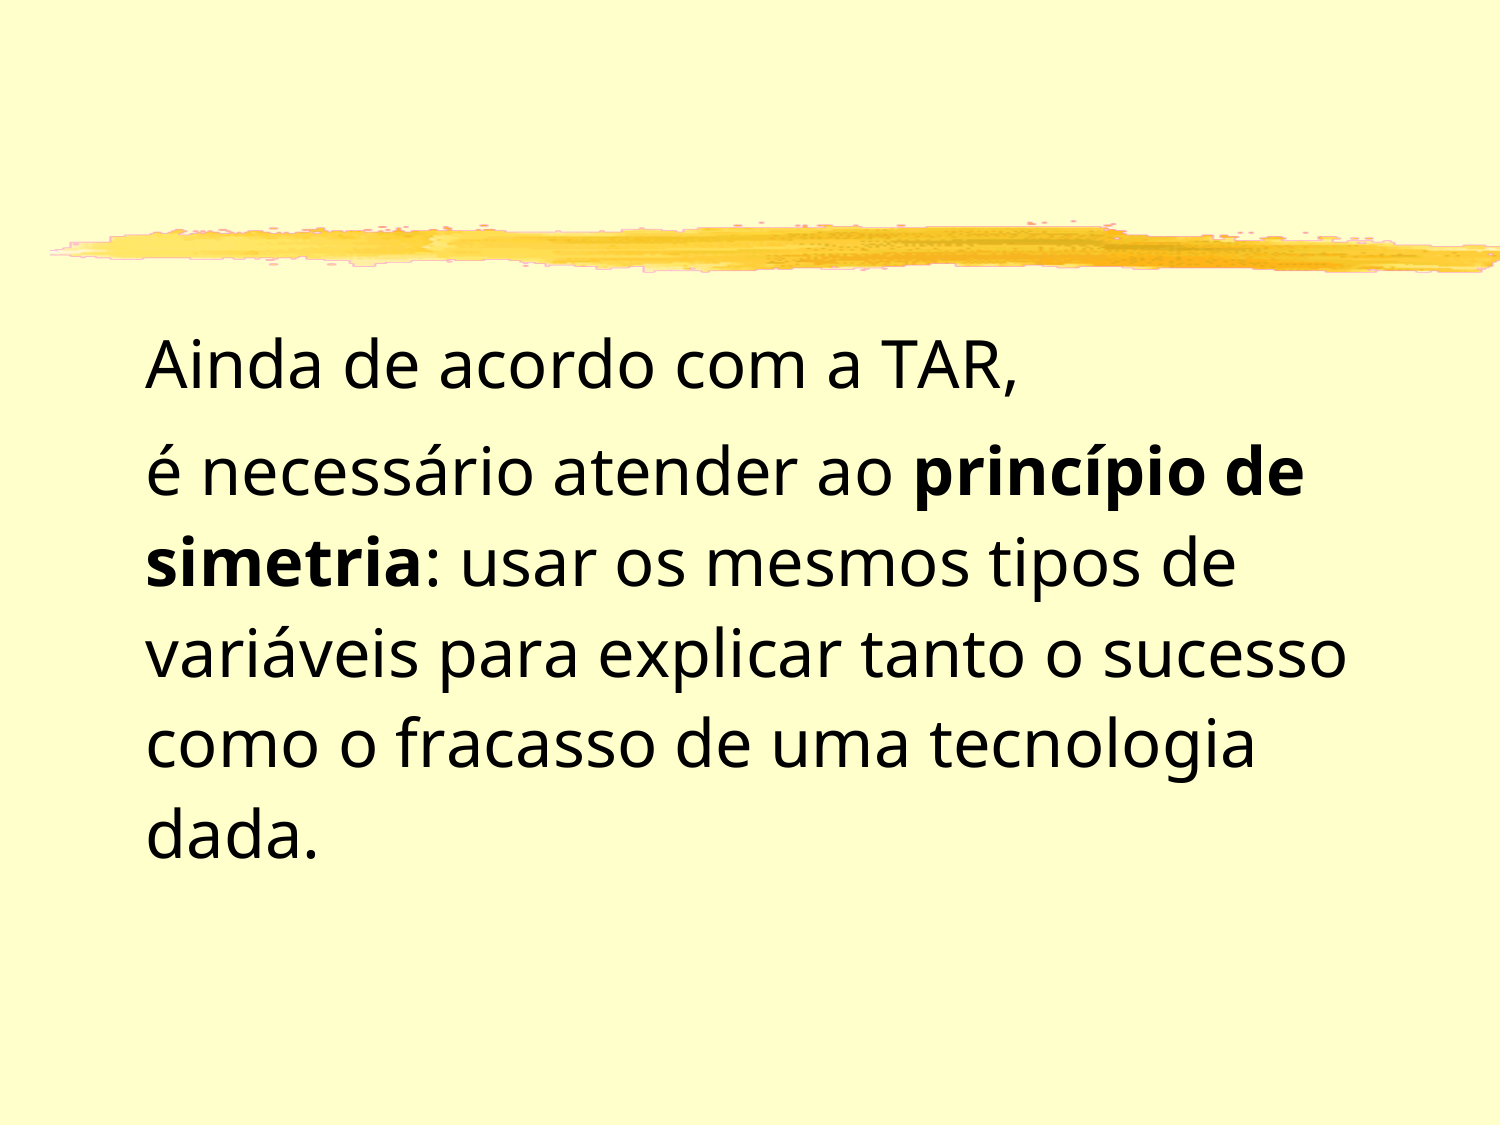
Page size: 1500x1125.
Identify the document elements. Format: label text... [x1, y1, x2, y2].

picture [50, 215, 1500, 284]
list Ainda de acordo com a TAR, é necessário atender ao princípio de simetria: usar os mesmos tipos de variáveis para explicar tanto o sucesso como o fracasso de uma tecnologia dada. [74, 309, 1417, 994]
